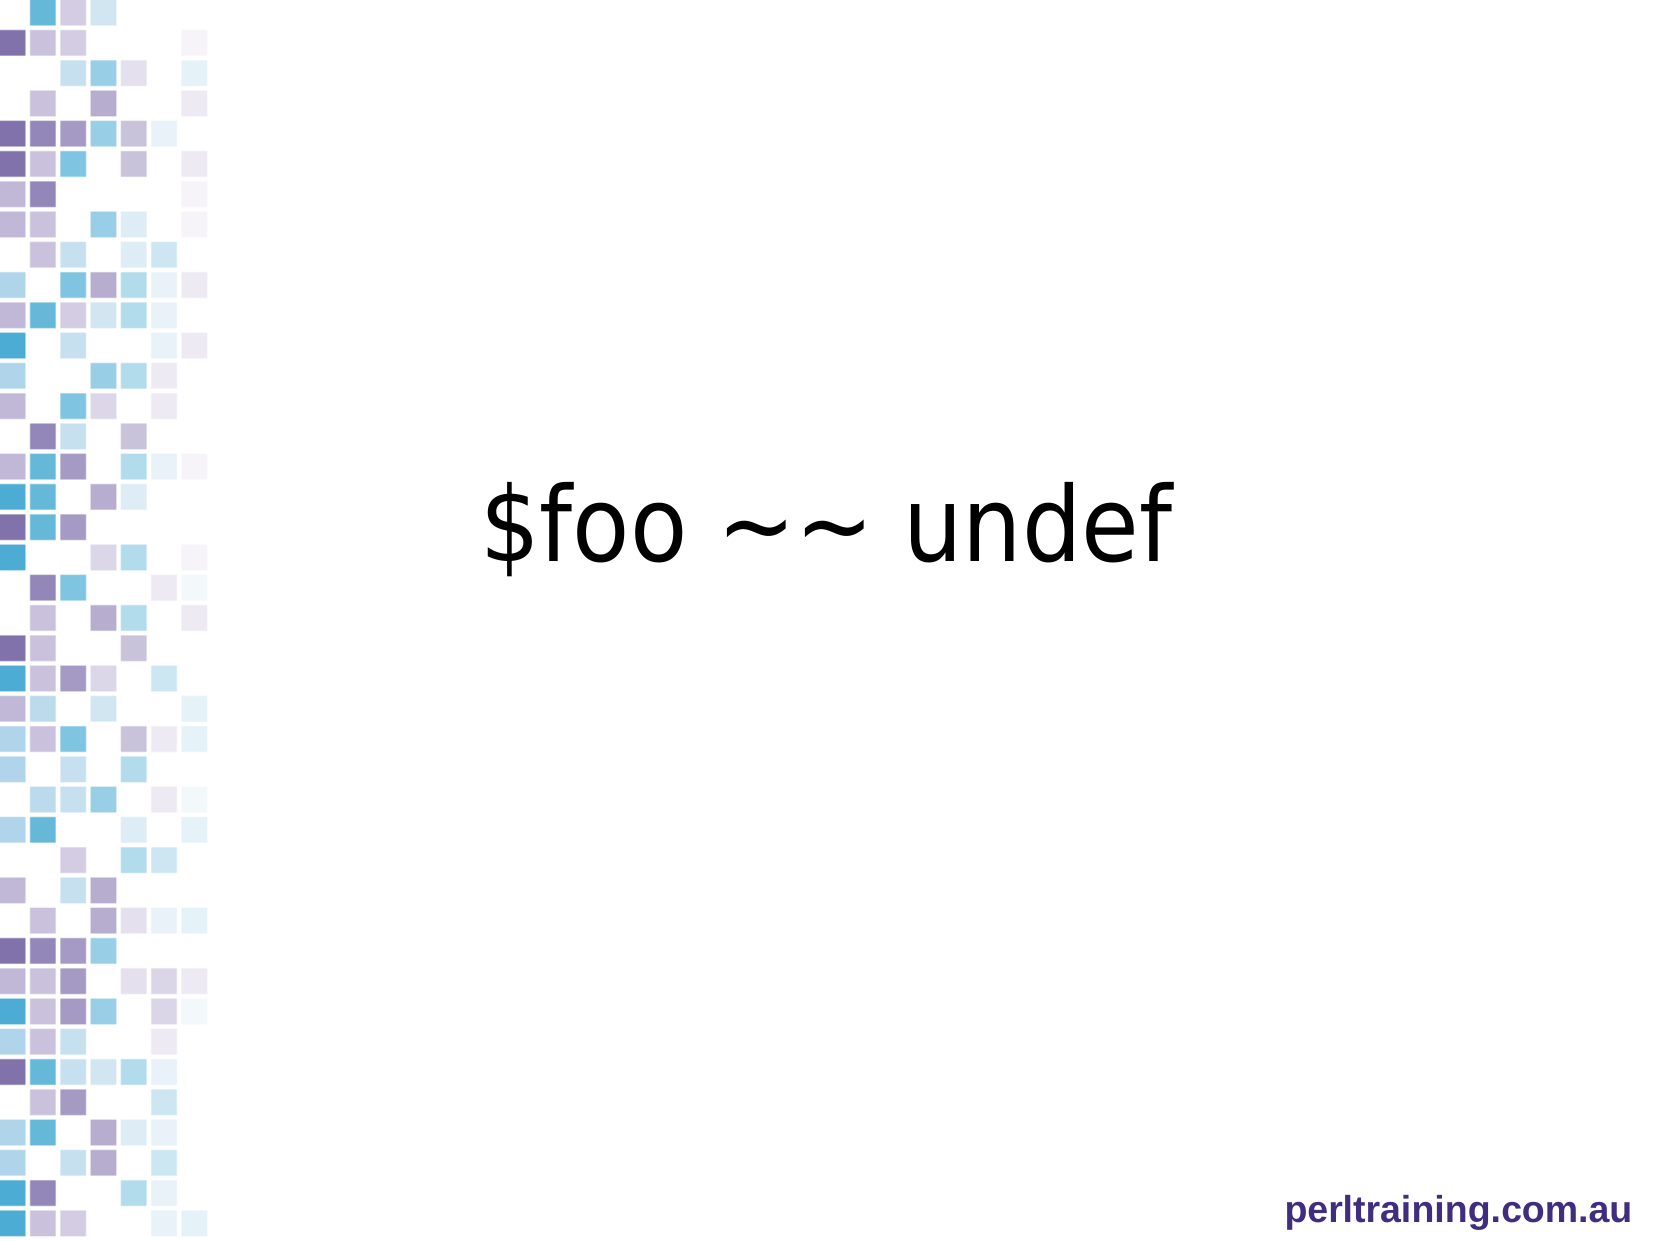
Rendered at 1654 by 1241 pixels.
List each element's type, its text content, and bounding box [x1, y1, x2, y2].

picture [0, 0, 212, 1241]
title $foo ~~ undef [82, 49, 1571, 1123]
